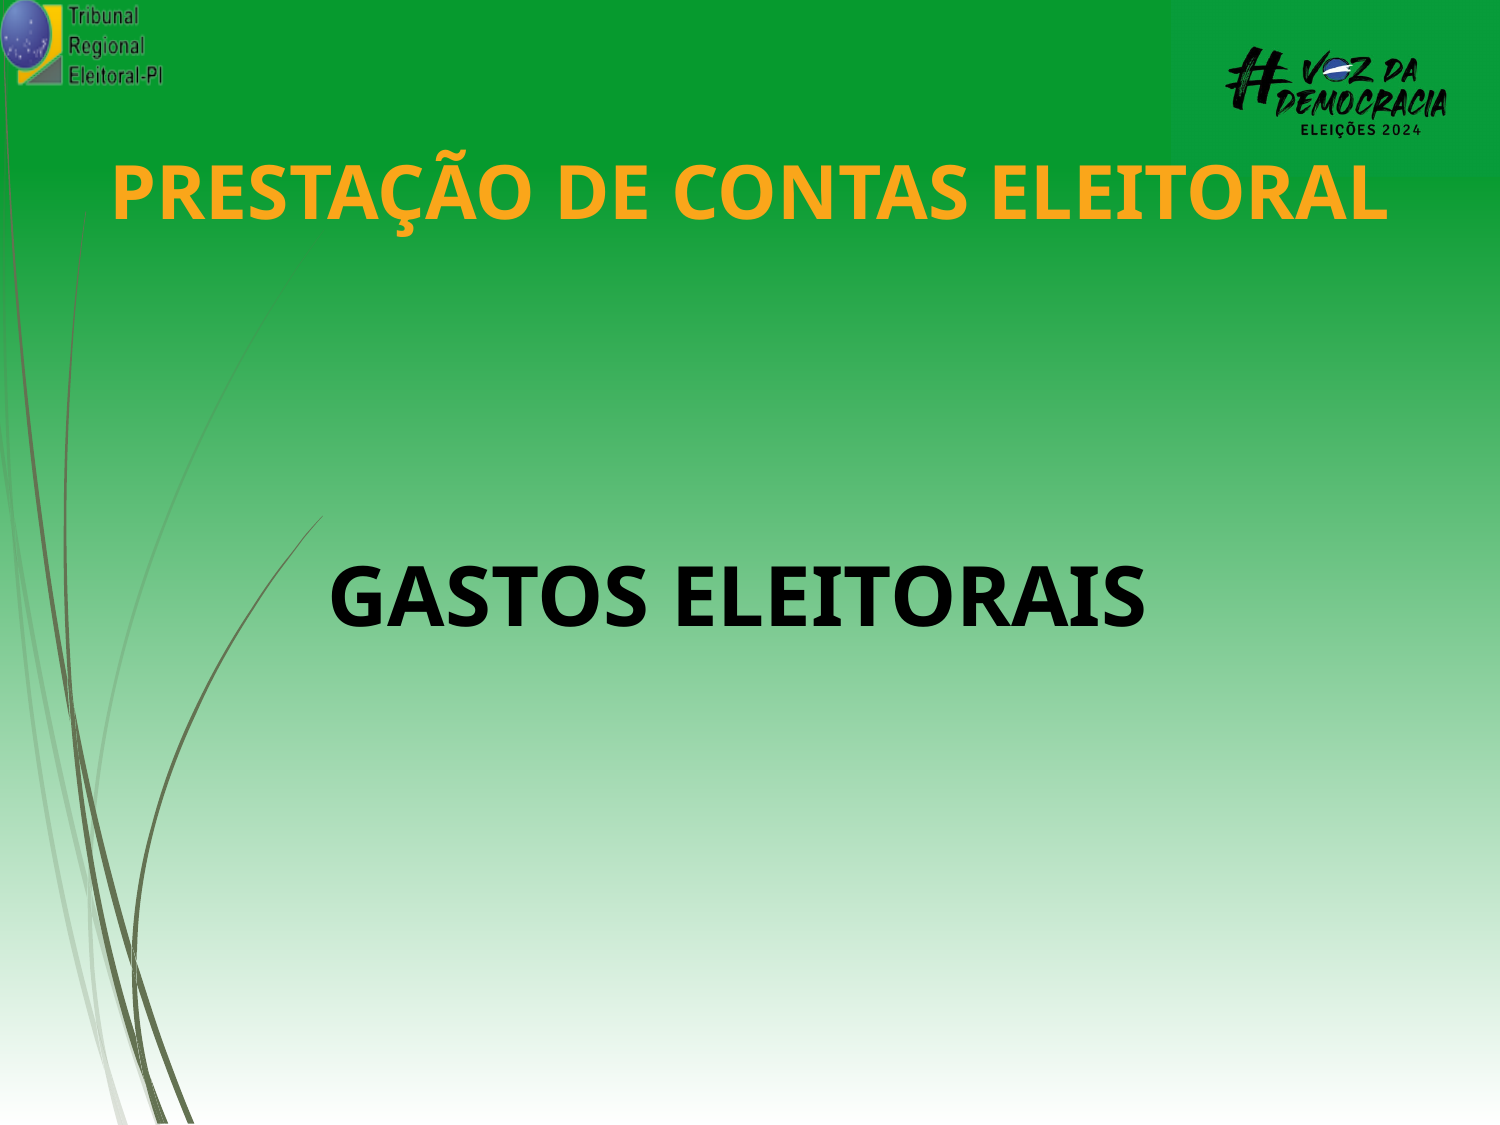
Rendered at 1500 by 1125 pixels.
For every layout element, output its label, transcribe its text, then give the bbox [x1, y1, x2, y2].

picture [1171, 0, 1500, 177]
text_box PRESTAÇÃO DE CONTAS ELEITORAL [59, 137, 1441, 434]
picture [0, 0, 177, 94]
text_box GASTOS ELEITORAIS [12, 210, 1463, 1038]
